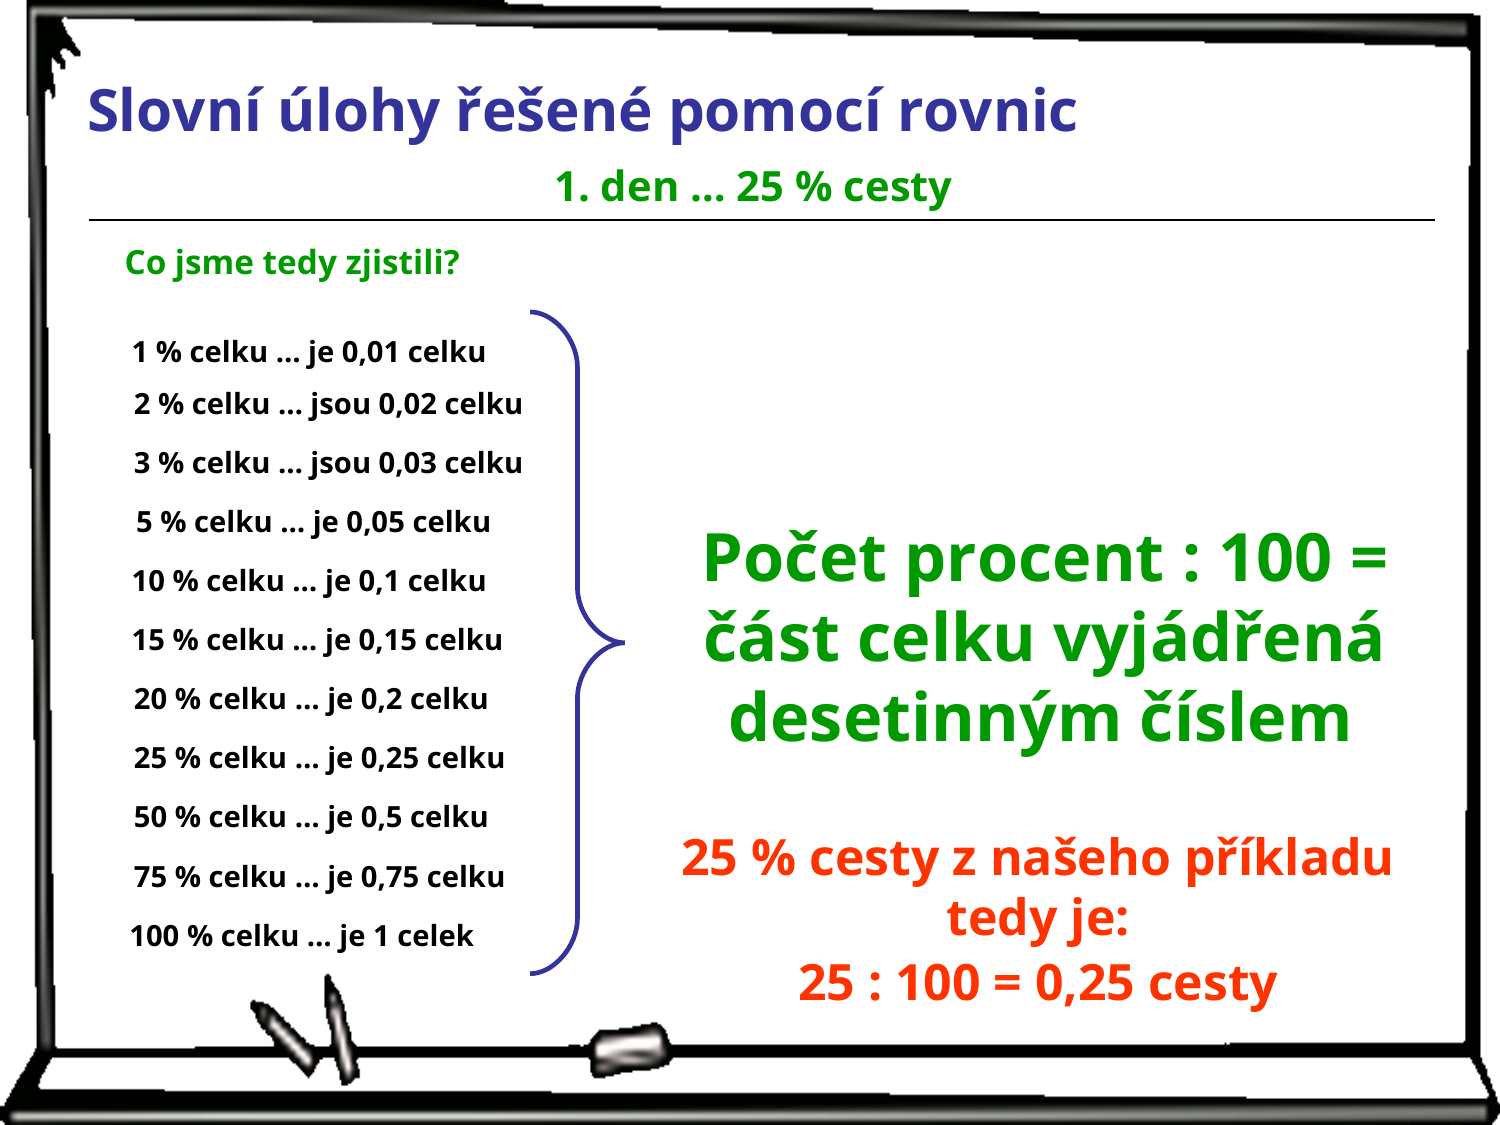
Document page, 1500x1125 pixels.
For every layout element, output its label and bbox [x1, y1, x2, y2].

picture [0, 0, 1500, 1125]
text_box [72, 54, 1431, 209]
text_box [114, 321, 610, 965]
text_box [559, 321, 1436, 974]
text_box [109, 231, 1445, 291]
